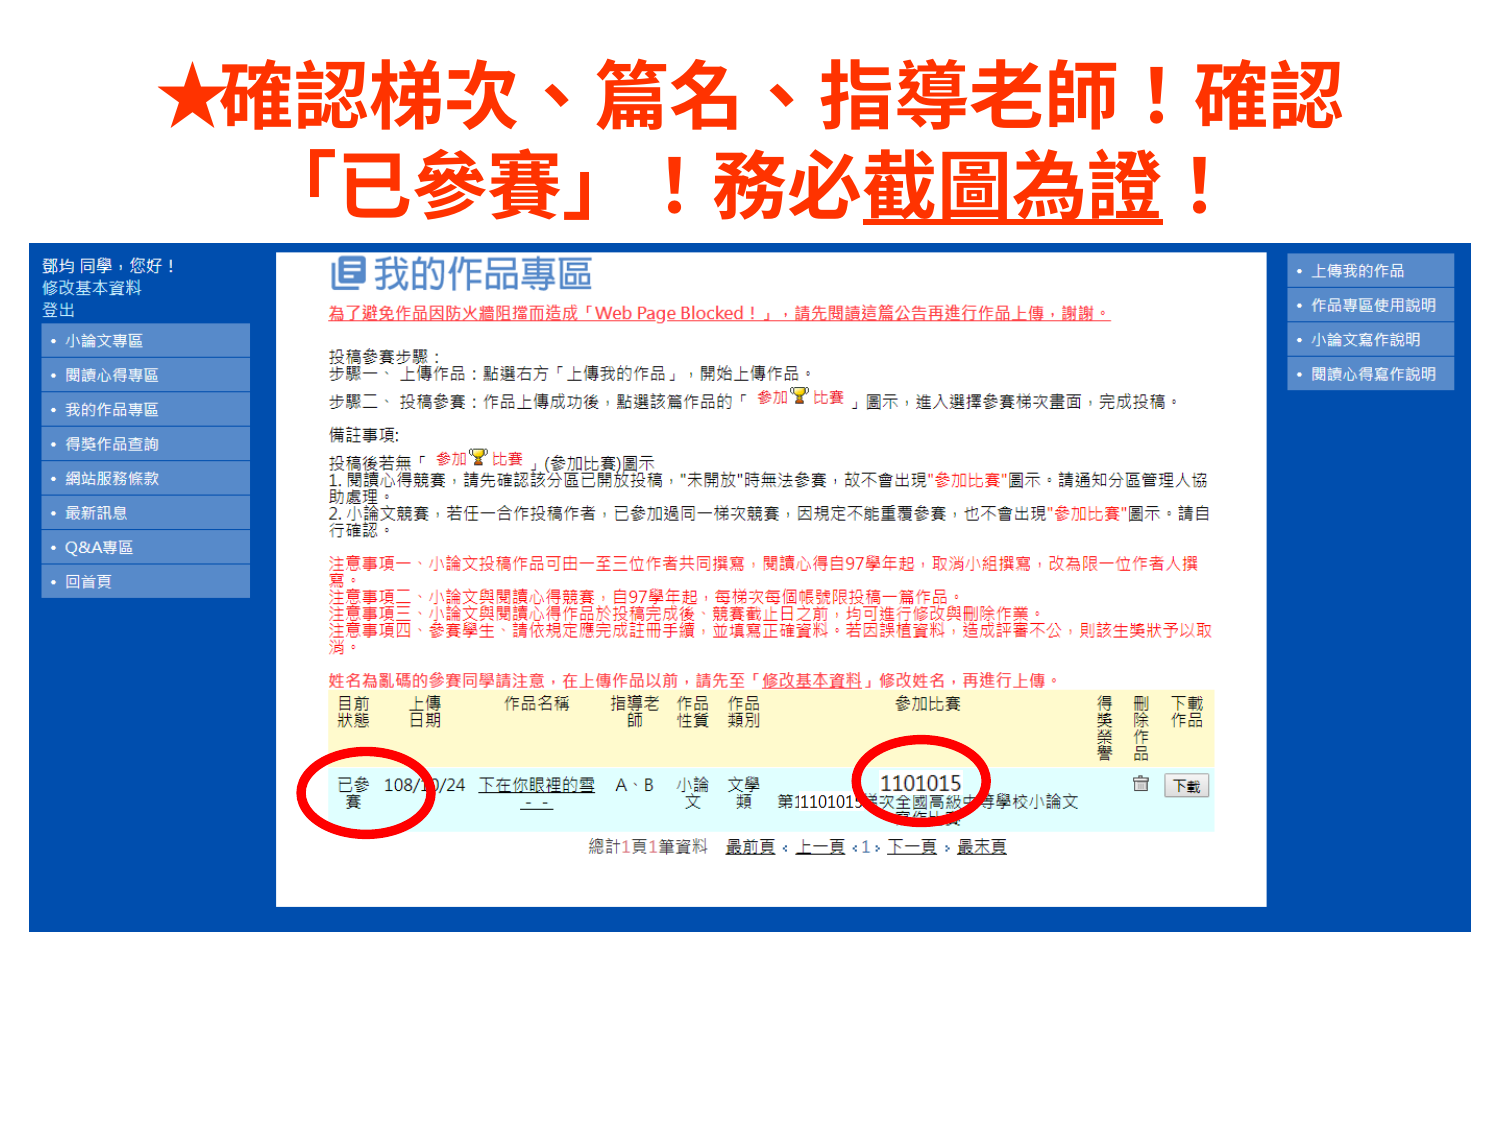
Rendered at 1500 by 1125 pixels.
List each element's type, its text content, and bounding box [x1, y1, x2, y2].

title ★確認梯次、篇名、指導老師！確認「已參賽」！務必截圖為證！ [75, 45, 1426, 233]
picture [29, 243, 1471, 932]
